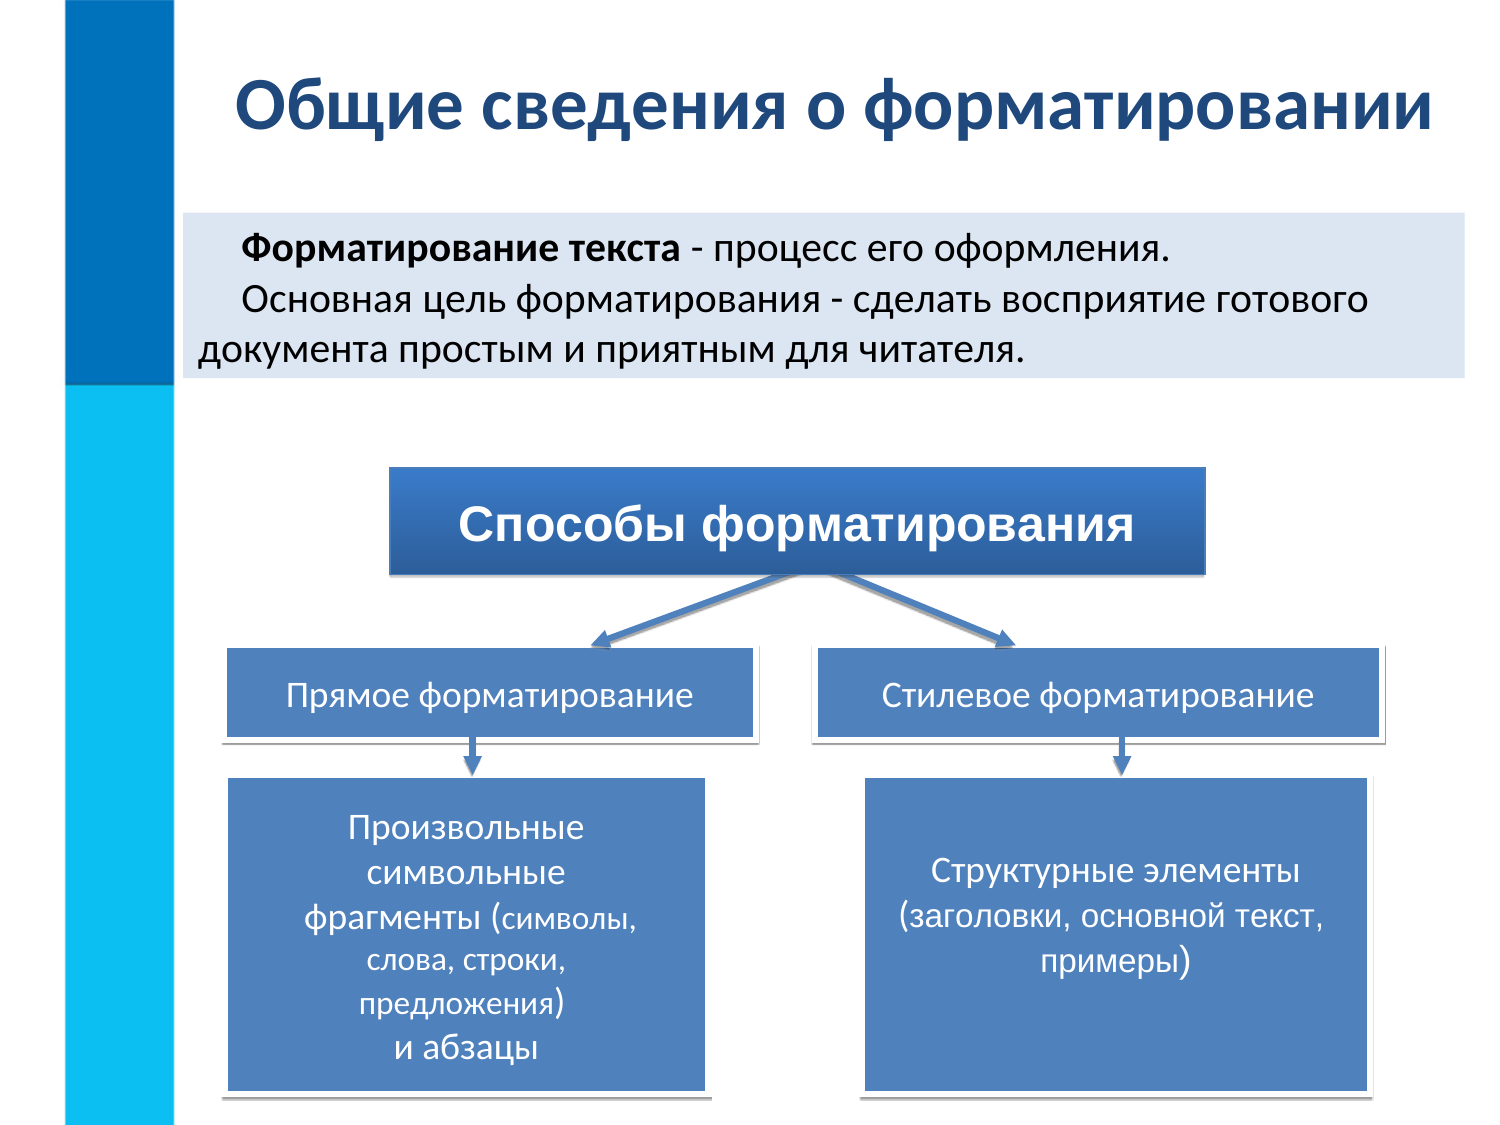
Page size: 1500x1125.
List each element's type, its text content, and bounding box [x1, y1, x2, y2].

text_box Общие сведения о форматировании [171, 30, 1500, 185]
text_box Форматирование текста - процесс его оформления. Основная цель форматирования - сделать восприятие готового документа простым и приятным для читателя. [183, 212, 1465, 379]
text_box Структурные элементы (заголовки, основной текст, примеры) [862, 774, 1370, 1094]
text_box Произвольные символьные фрагменты (символы, слова, строки, предложения) и абзацы [224, 774, 709, 1094]
picture [0, 0, 1500, 1125]
text_box Прямое форматирование [224, 645, 756, 740]
text_box Стилевое форматирование [815, 645, 1383, 740]
text_box Способы форматирования [389, 467, 1205, 575]
